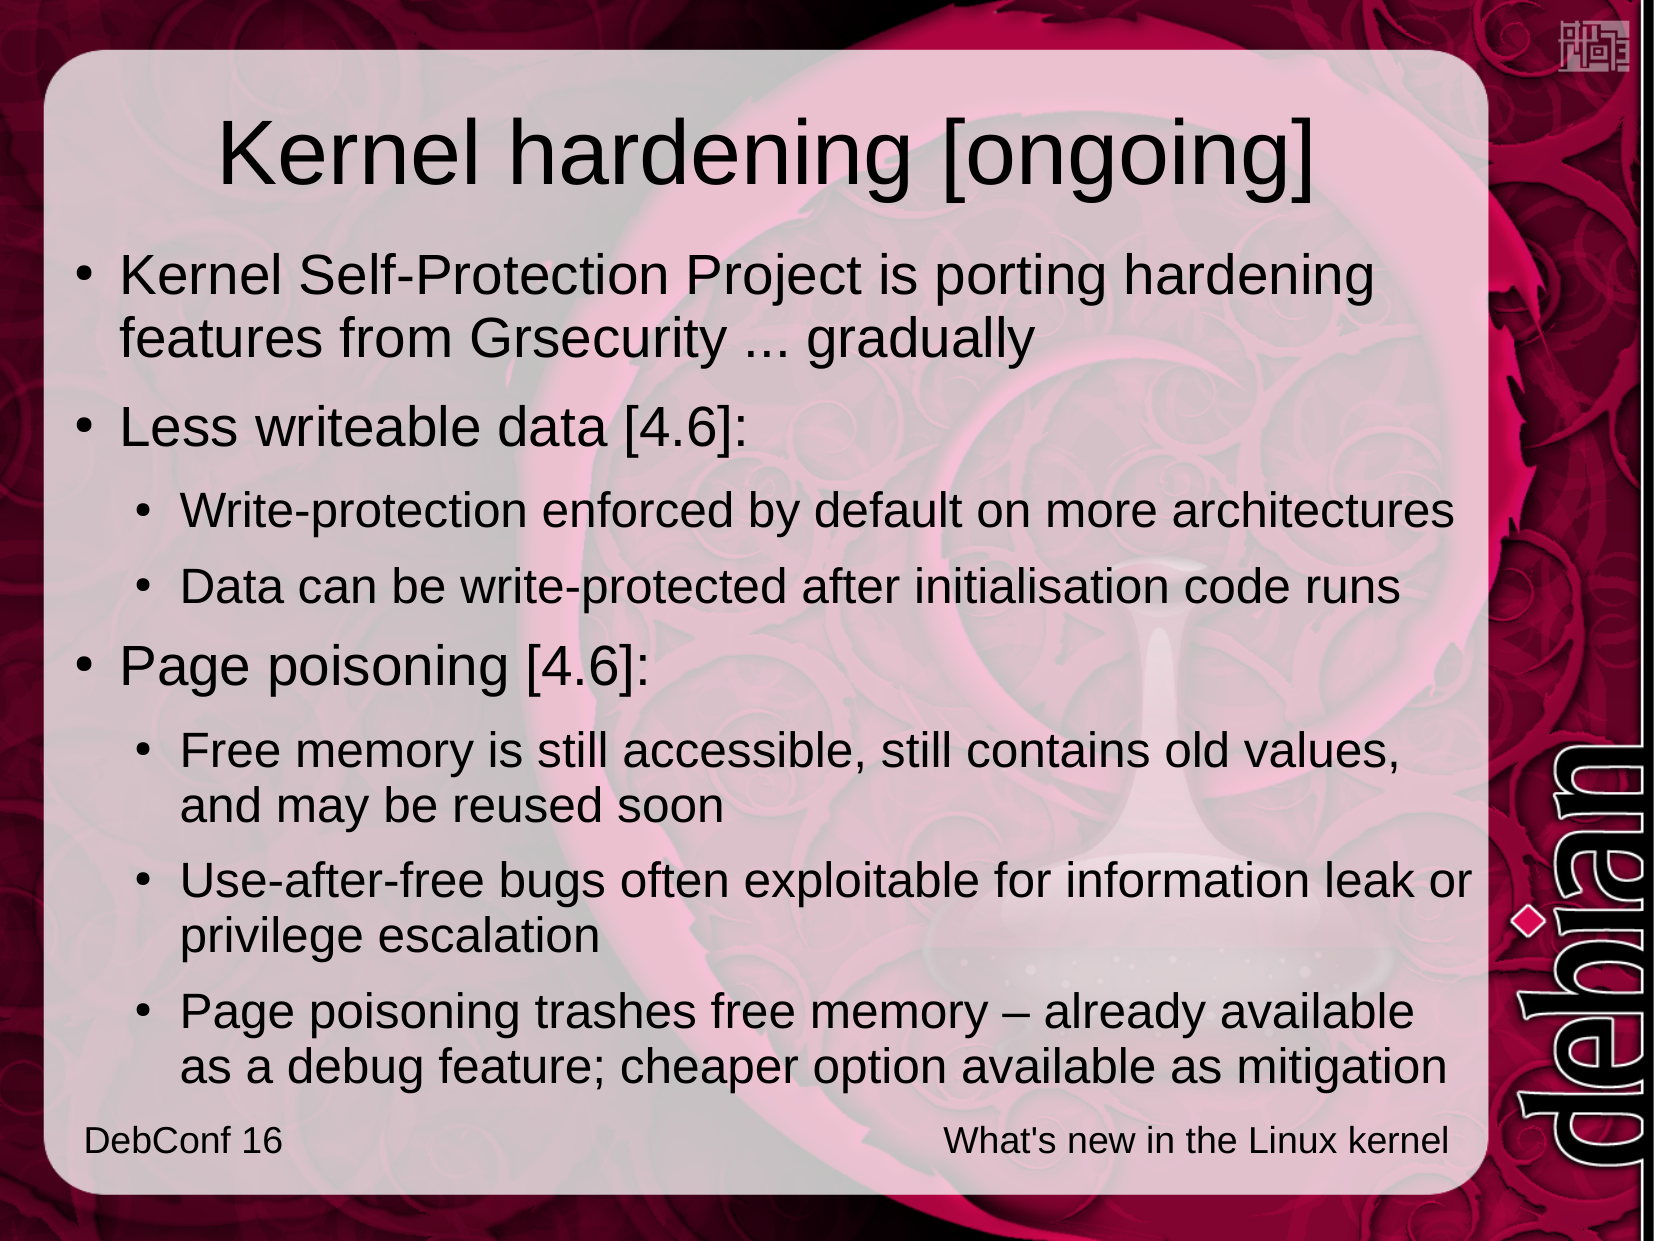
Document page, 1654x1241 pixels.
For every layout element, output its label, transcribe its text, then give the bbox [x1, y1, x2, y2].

picture [0, 0, 1654, 1241]
list Kernel Self-Protection Project is porting hardening features from Grsecurity ... gradually Less writeable data [4.6]: Write-protection enforced by default on more architectures Data can be write-protected after initialisation code runs Page poisoning [4.6]: Free memory is still accessible, still contains old values, and may be reused soon Use-after-free bugs often exploitable for information leak or privilege escalation Page poisoning trashes free memory – already available as a debug feature; cheaper option available as mitigation [59, 243, 1477, 1109]
title Kernel hardening [ongoing] [59, 49, 1477, 243]
